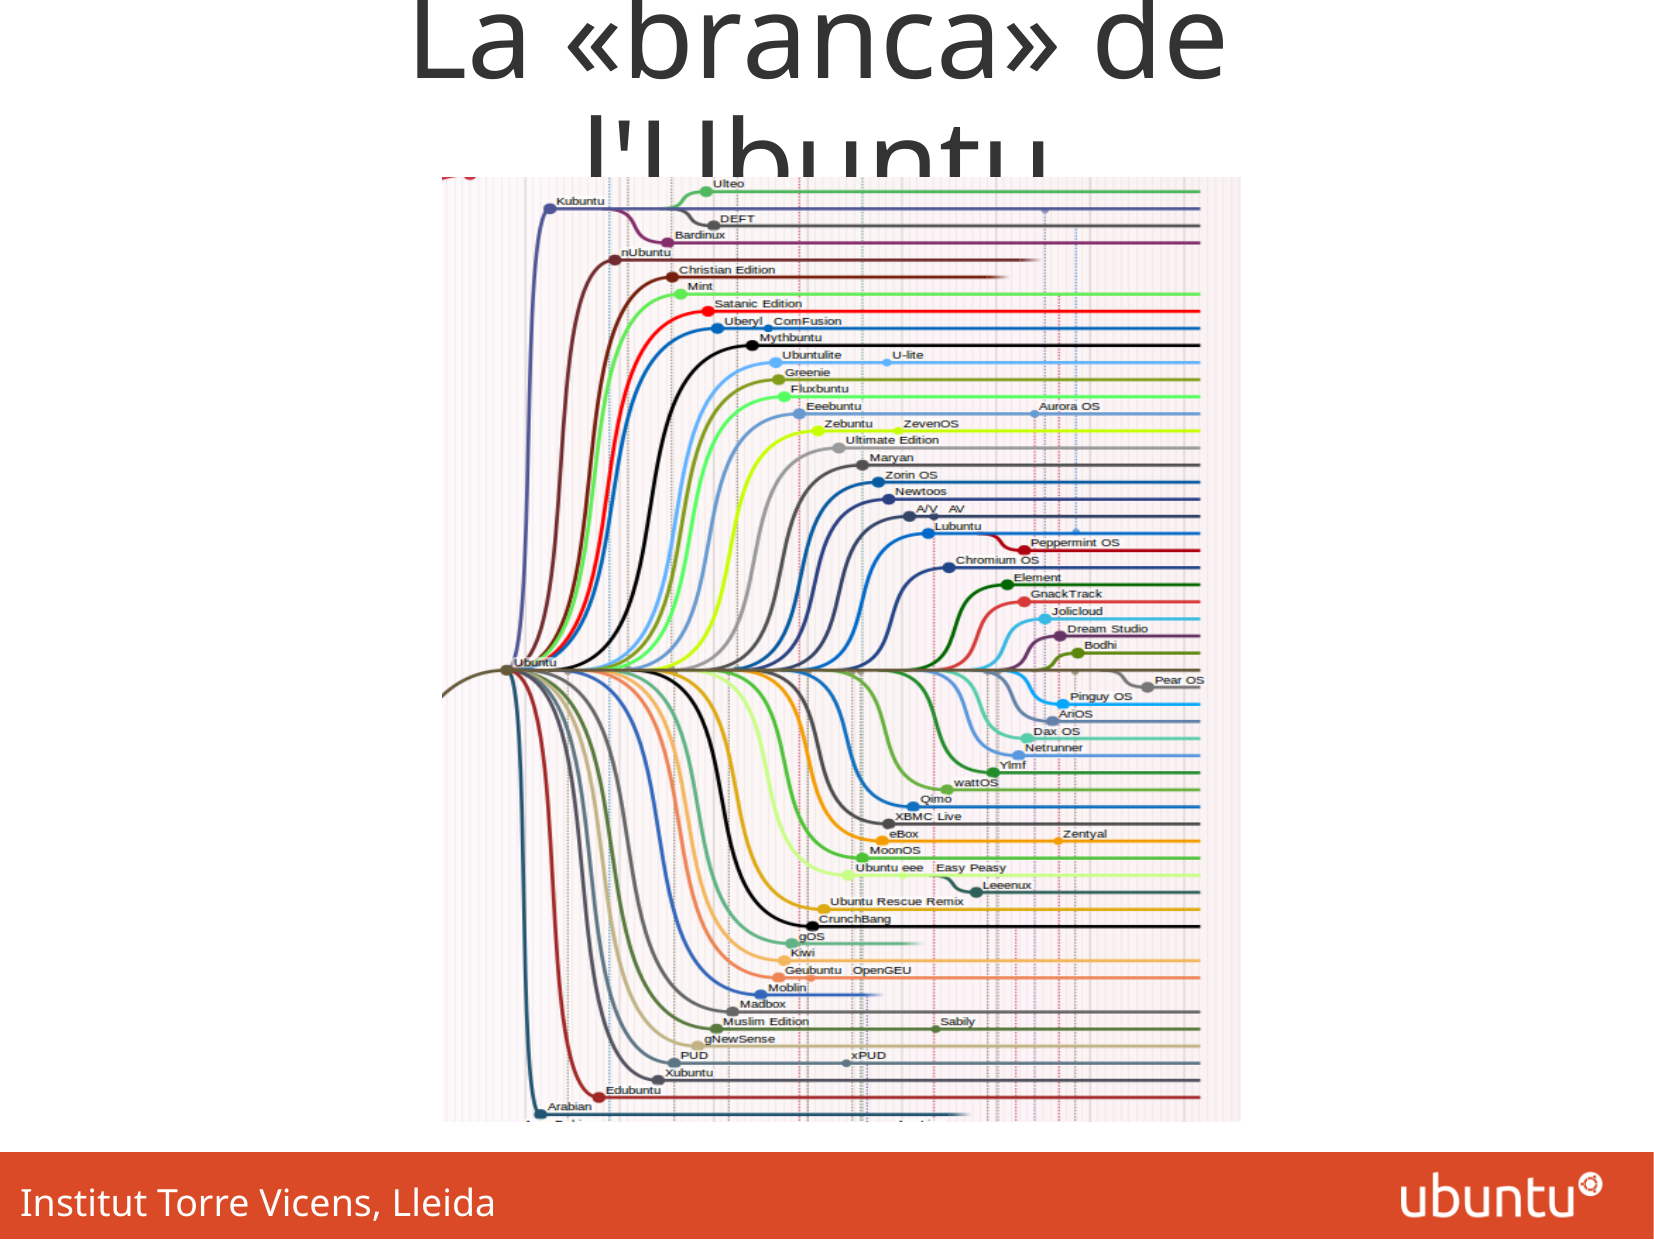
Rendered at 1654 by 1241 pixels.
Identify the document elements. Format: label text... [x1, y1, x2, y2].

text_box Institut Torre Vicens, Lleida 17/05/2014 [5, 1169, 733, 1227]
picture [442, 177, 1241, 1123]
title La «branca» de l'Ubuntu [0, 0, 1489, 216]
picture [0, 1152, 1654, 1239]
